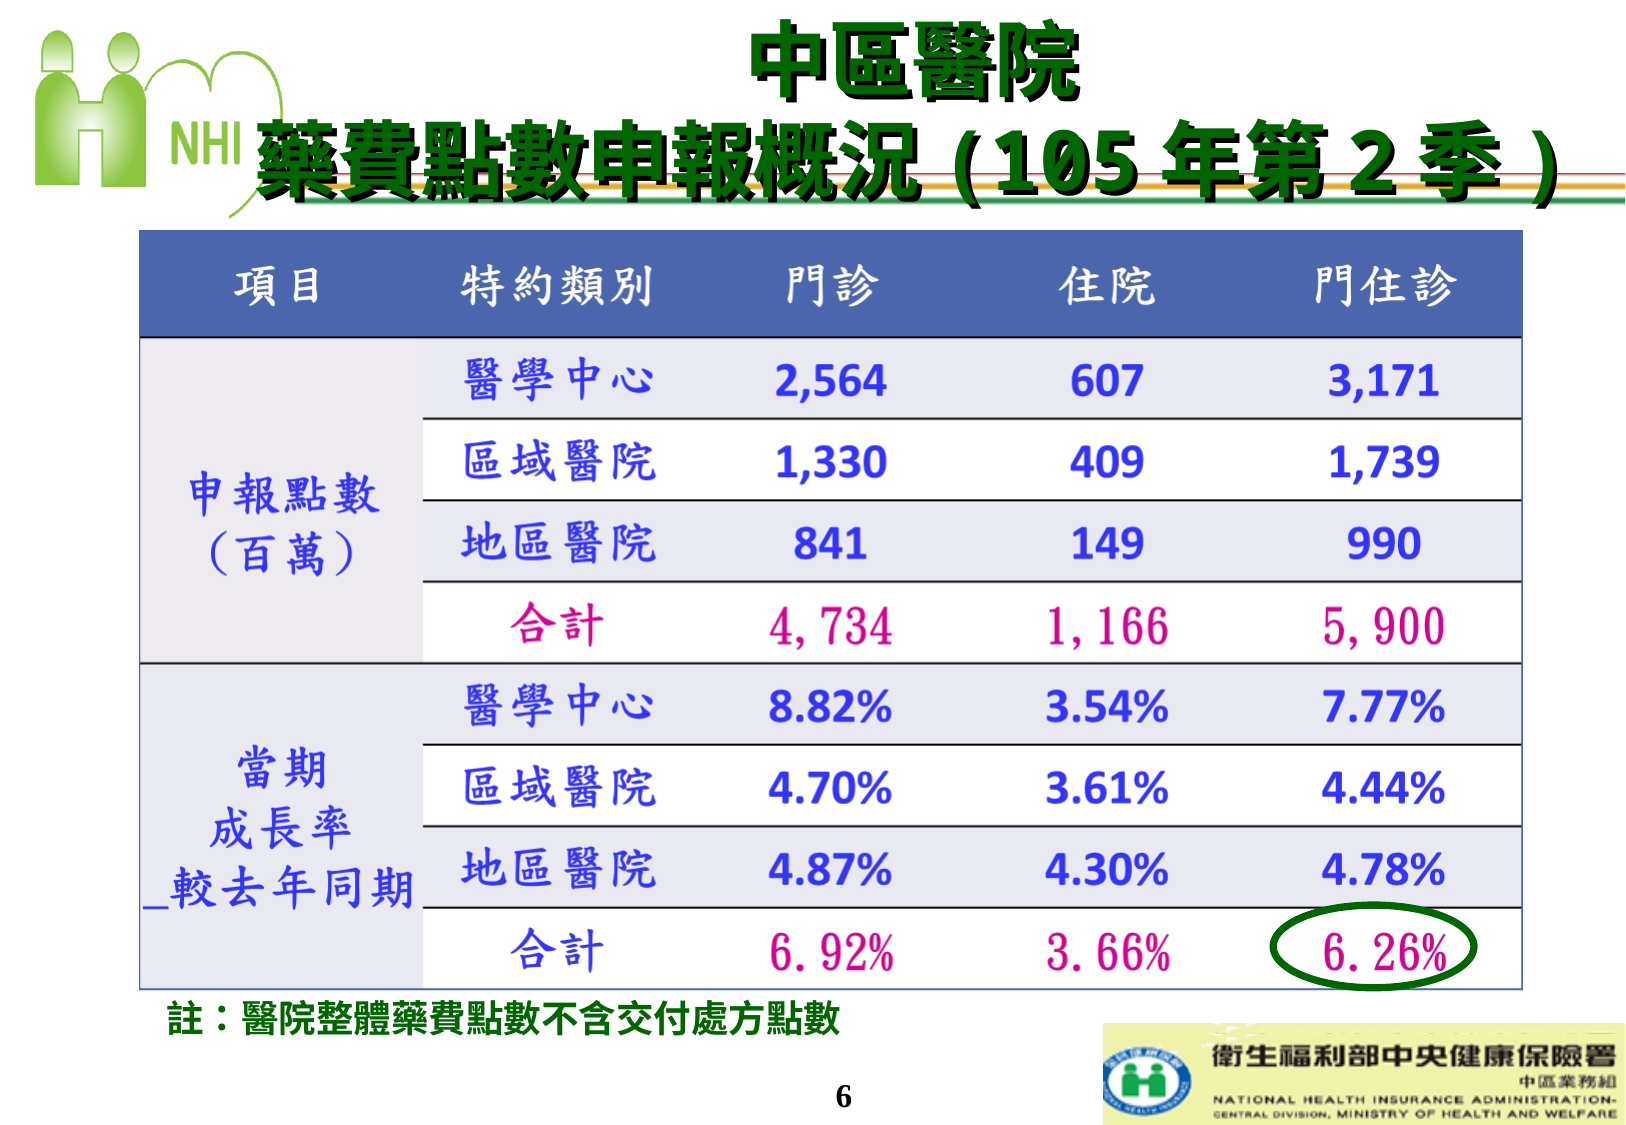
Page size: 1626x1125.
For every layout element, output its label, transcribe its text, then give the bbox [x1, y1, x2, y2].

text_box 註：醫院整體藥費點數不含交付處方點數 [151, 987, 1049, 1049]
picture [139, 231, 1523, 1011]
title 中區醫院 藥費點數申報概況(105年第2季) [221, 0, 1602, 180]
